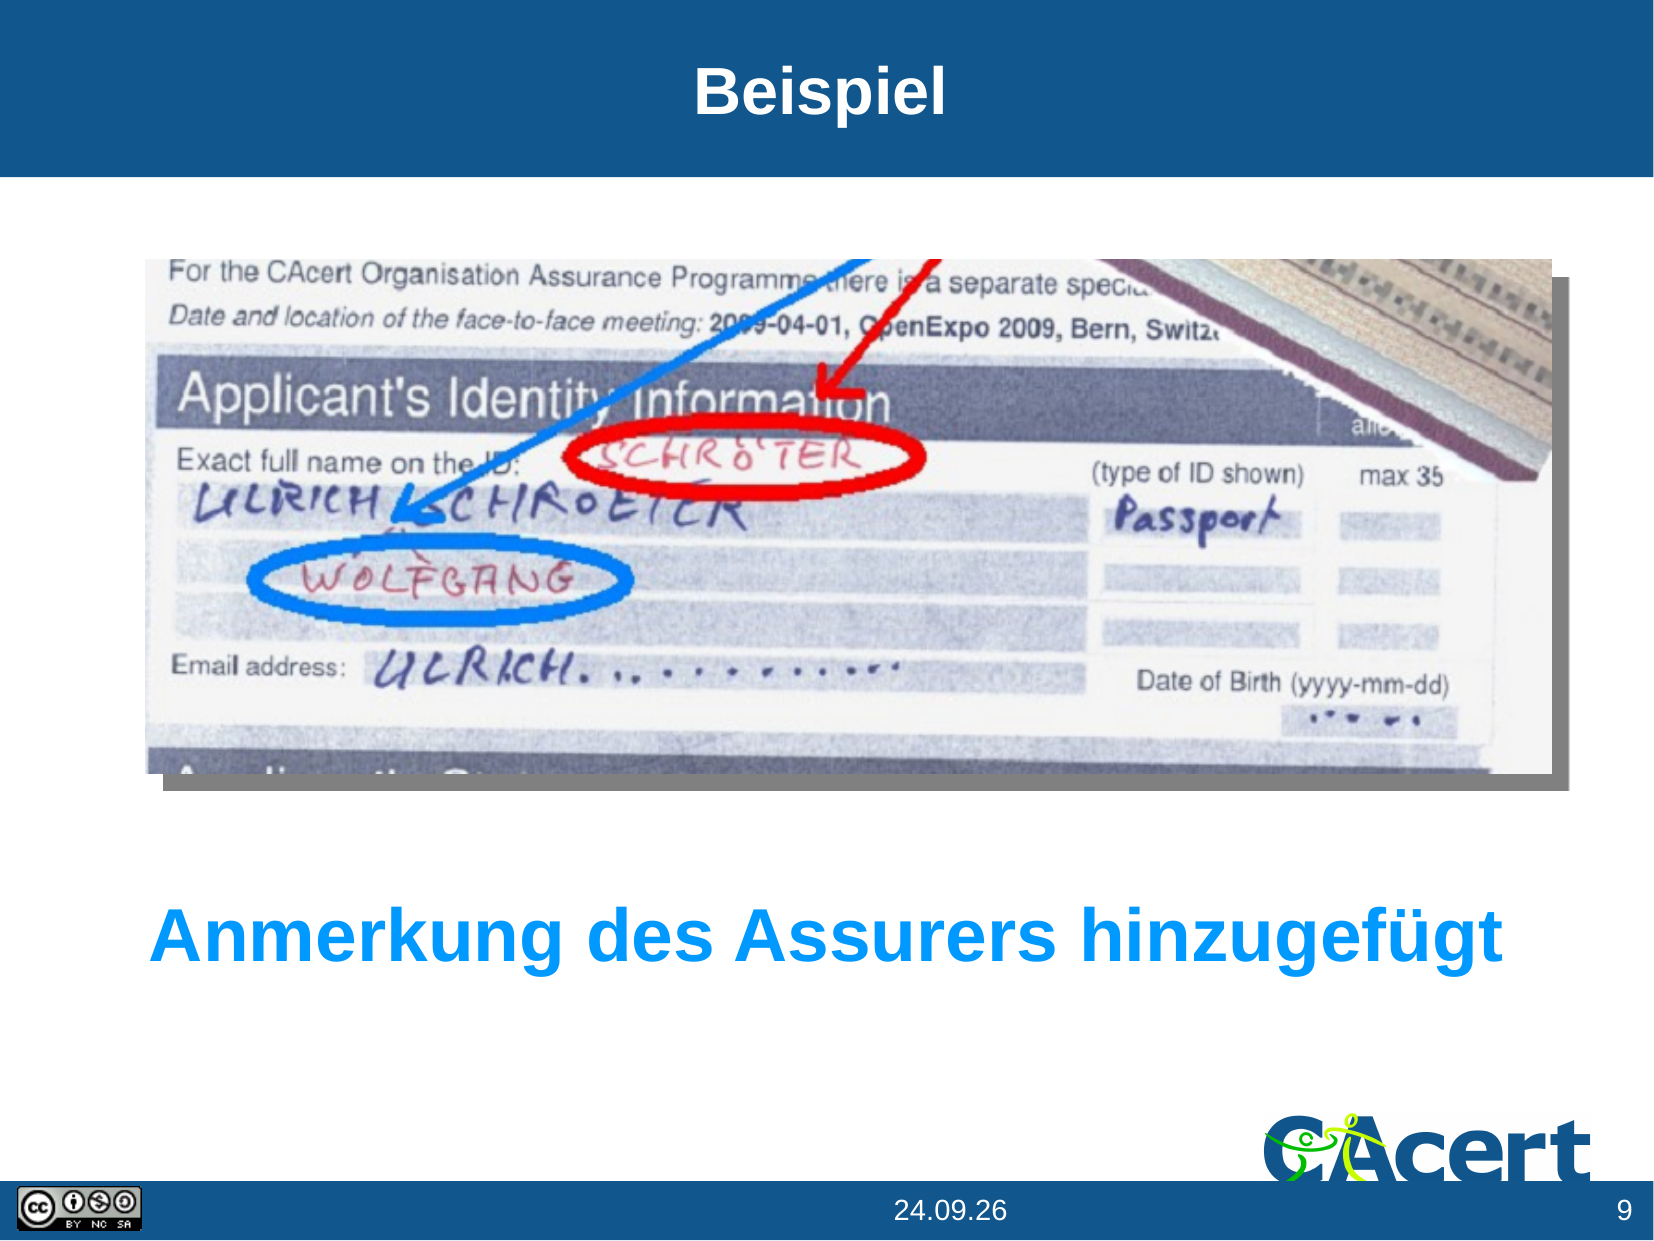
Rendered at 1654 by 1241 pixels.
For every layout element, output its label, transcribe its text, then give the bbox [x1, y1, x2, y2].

text_box Anmerkung des Assurers hinzugefügt [29, 885, 1625, 985]
title Beispiel [76, 17, 1565, 166]
picture [1263, 1112, 1591, 1181]
picture [17, 1186, 142, 1231]
picture [145, 259, 1552, 774]
